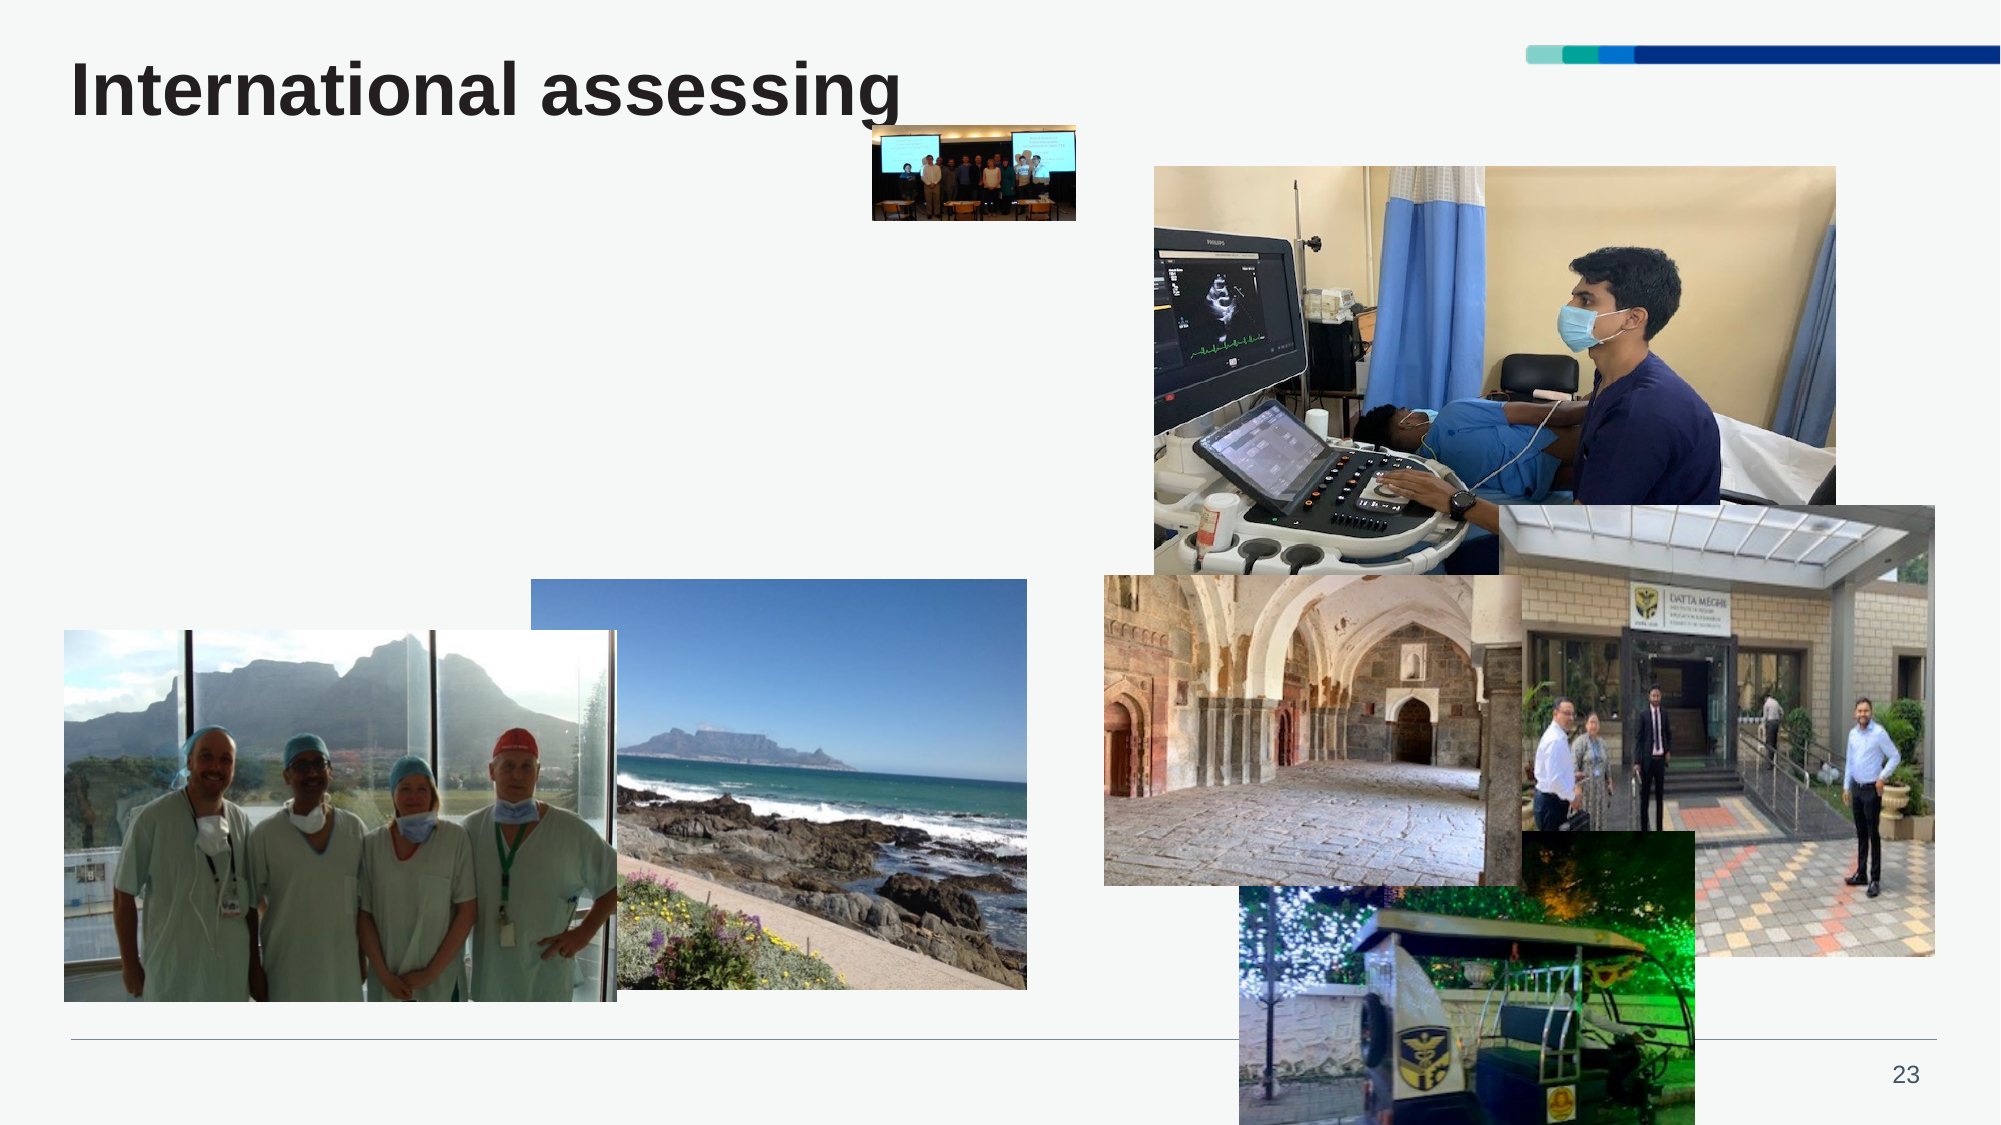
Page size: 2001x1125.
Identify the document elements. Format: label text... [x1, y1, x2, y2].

picture [64, 233, 1027, 1002]
picture [1104, 166, 1935, 1125]
title International assessing [64, 76, 1936, 147]
